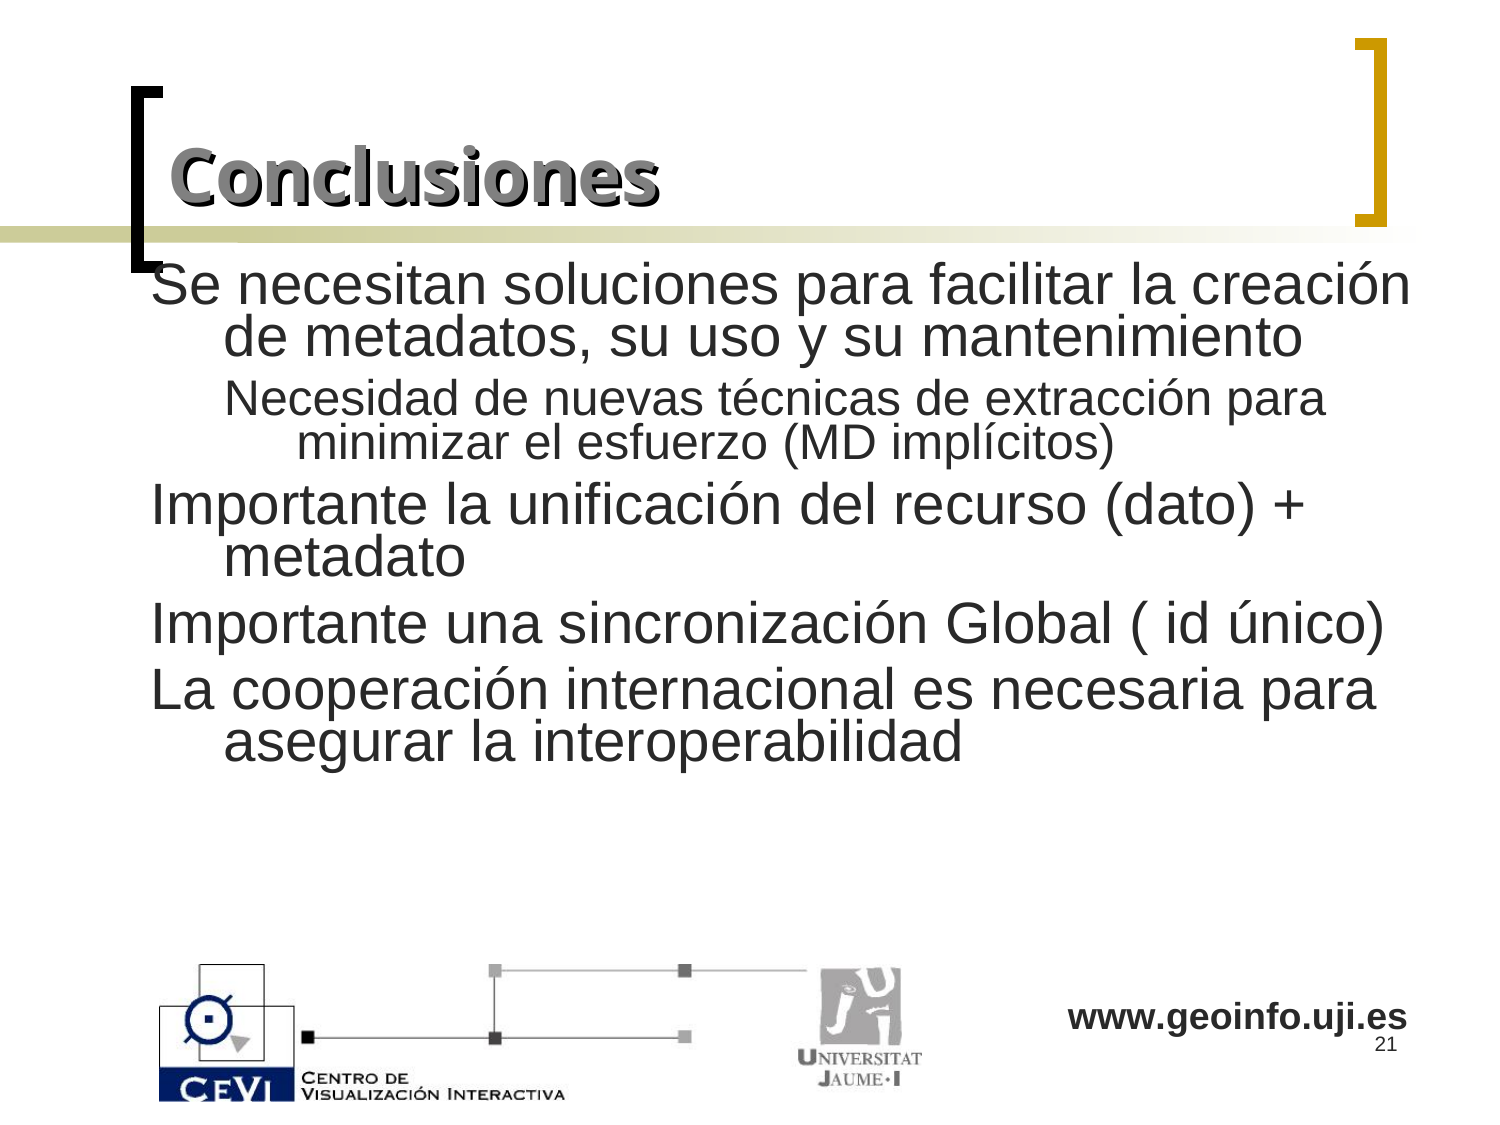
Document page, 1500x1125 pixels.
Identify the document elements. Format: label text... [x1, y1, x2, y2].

picture [159, 988, 922, 1102]
list Se necesitan soluciones para facilitar la creación de metadatos, su uso y su mantenimiento Necesidad de nuevas técnicas de extracción para minimizar el esfuerzo (MD implícitos) Importante la unificación del recurso (dato) + metadato Importante una sincronización Global ( id único) La cooperación internacional es necesaria para asegurar la interoperabilidad [135, 255, 1447, 988]
title Conclusiones [152, 15, 1328, 232]
